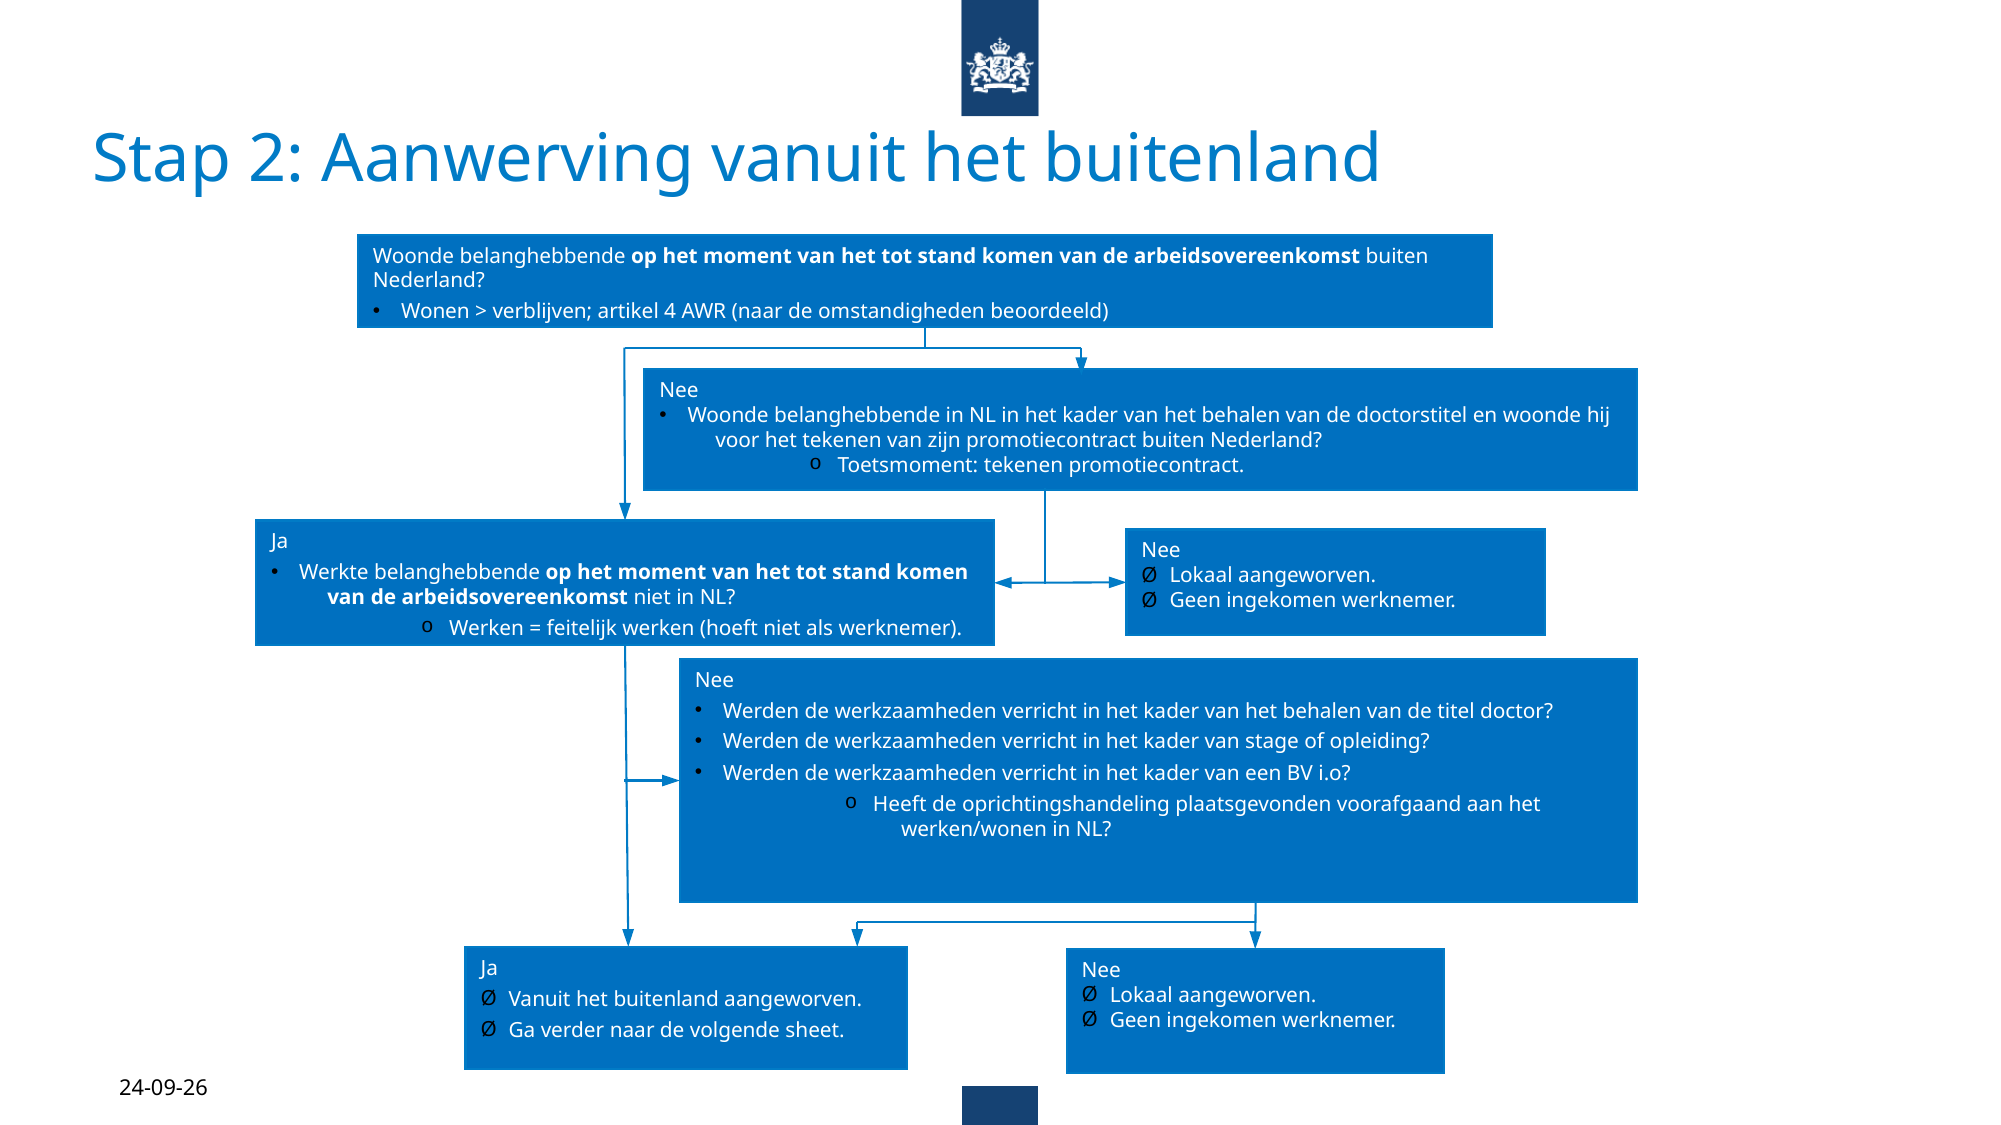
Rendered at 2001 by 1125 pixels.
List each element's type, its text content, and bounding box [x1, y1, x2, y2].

text_box Nee Woonde belanghebbende in NL in het kader van het behalen van de doctorstitel en woonde hij voor het tekenen van zijn promotiecontract buiten Nederland? Toetsmoment: tekenen promotiecontract. [644, 369, 1637, 490]
text_box Nee Werden de werkzaamheden verricht in het kader van het behalen van de titel doctor? Werden de werkzaamheden verricht in het kader van stage of opleiding? Werden de werkzaamheden verricht in het kader van een BV i.o? Heeft de oprichtingshandeling plaatsgevonden voorafgaand aan het werken/wonen in NL? [680, 659, 1637, 902]
text_box Ja Vanuit het buitenland aangeworven. Ga verder naar de volgende sheet. [466, 947, 907, 1069]
text_box Nee Lokaal aangeworven. Geen ingekomen werknemer. [1126, 529, 1545, 635]
text_box Ja Werkte belanghebbende op het moment van het tot stand komen van de arbeidsovereenkomst niet in NL? Werken = feitelijk werken (hoeft niet als werknemer). [256, 521, 994, 645]
text_box Nee Lokaal aangeworven. Geen ingekomen werknemer. [1067, 949, 1444, 1073]
text_box Woonde belanghebbende op het moment van het tot stand komen van de arbeidsovereenkomst buiten Nederland? Wonen > verblijven; artikel 4 AWR (naar de omstandigheden beoordeeld) [358, 235, 1492, 327]
title Stap 2: Aanwerving vanuit het buitenland [77, 109, 1738, 204]
text_box 13 november 2019 [104, 1073, 925, 1117]
